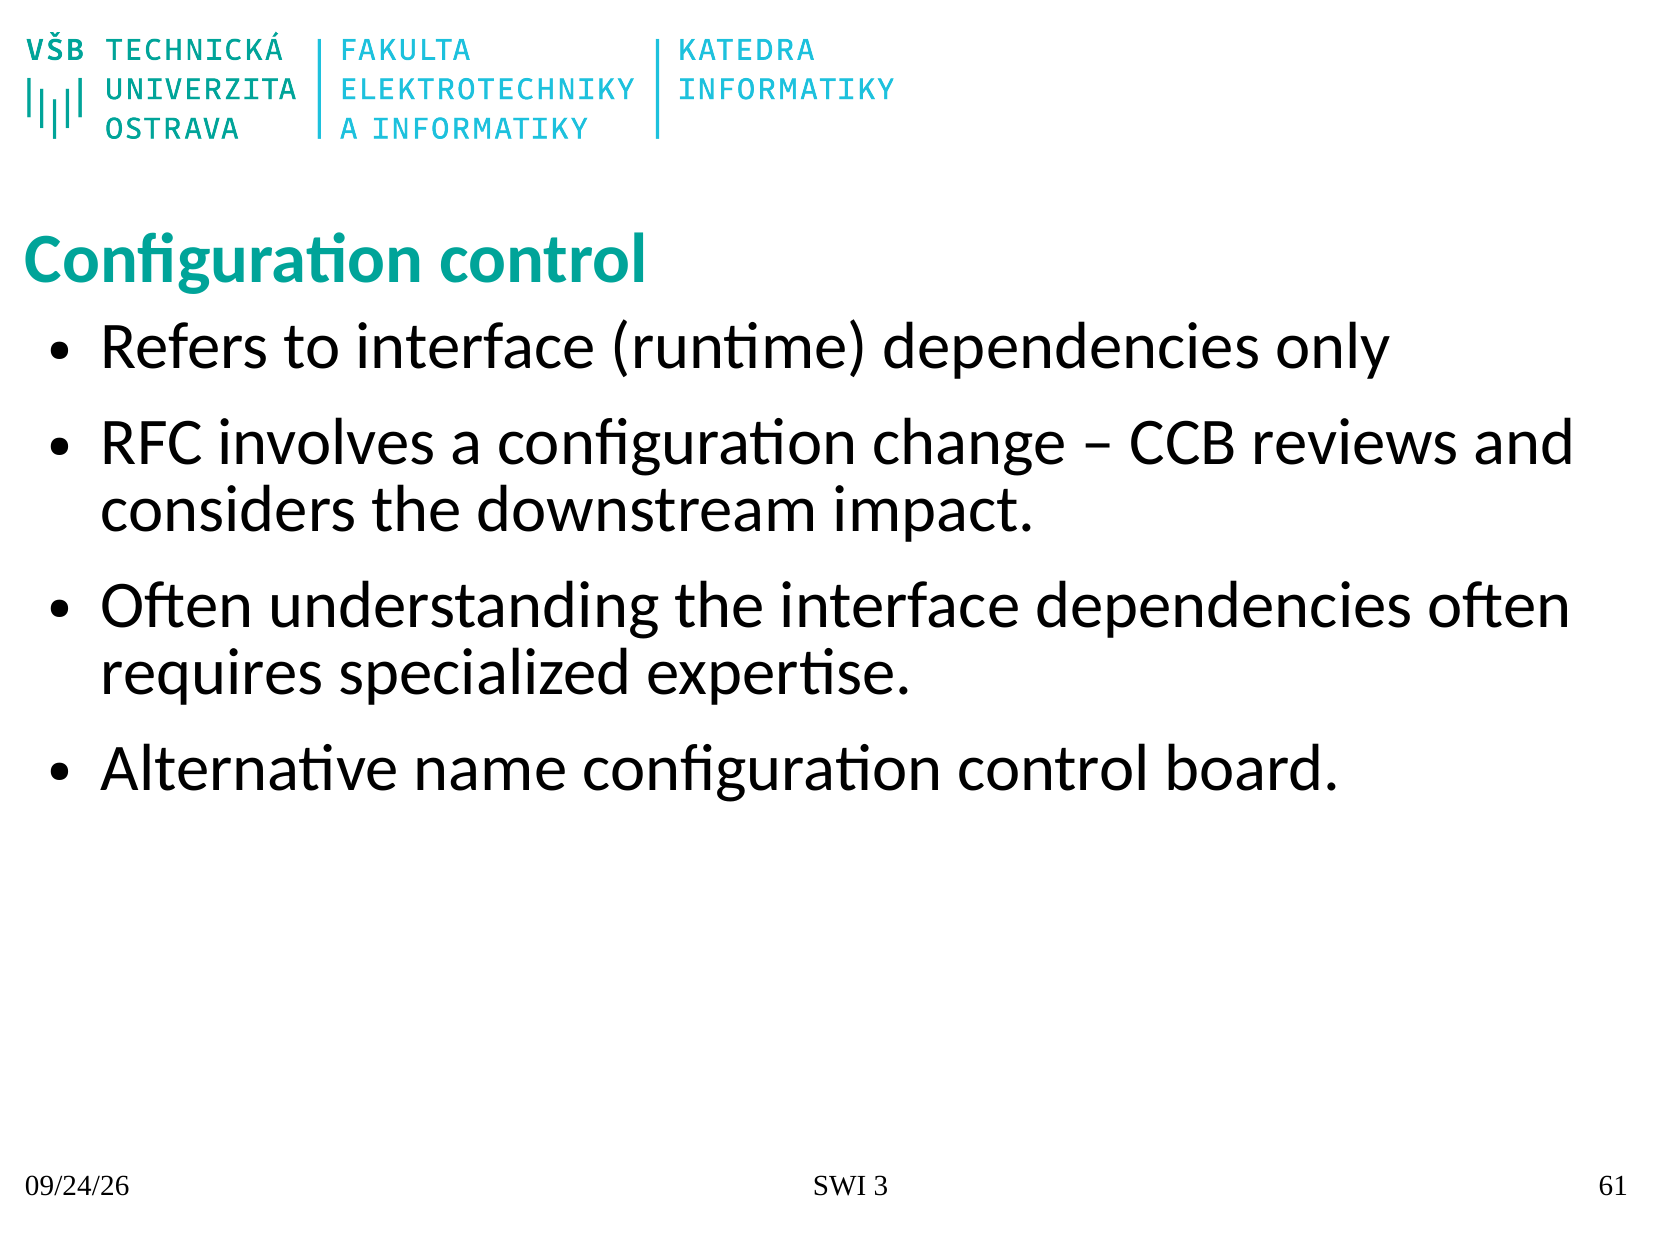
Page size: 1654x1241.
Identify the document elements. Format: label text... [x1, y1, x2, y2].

picture [26, 31, 894, 139]
list Refers to interface (runtime) dependencies only RFC involves a configuration change – CCB reviews and considers the downstream impact. Often understanding the interface dependencies often requires specialized expertise. Alternative name configuration control board. [30, 318, 1629, 1146]
title Configuration control [24, 169, 1629, 300]
